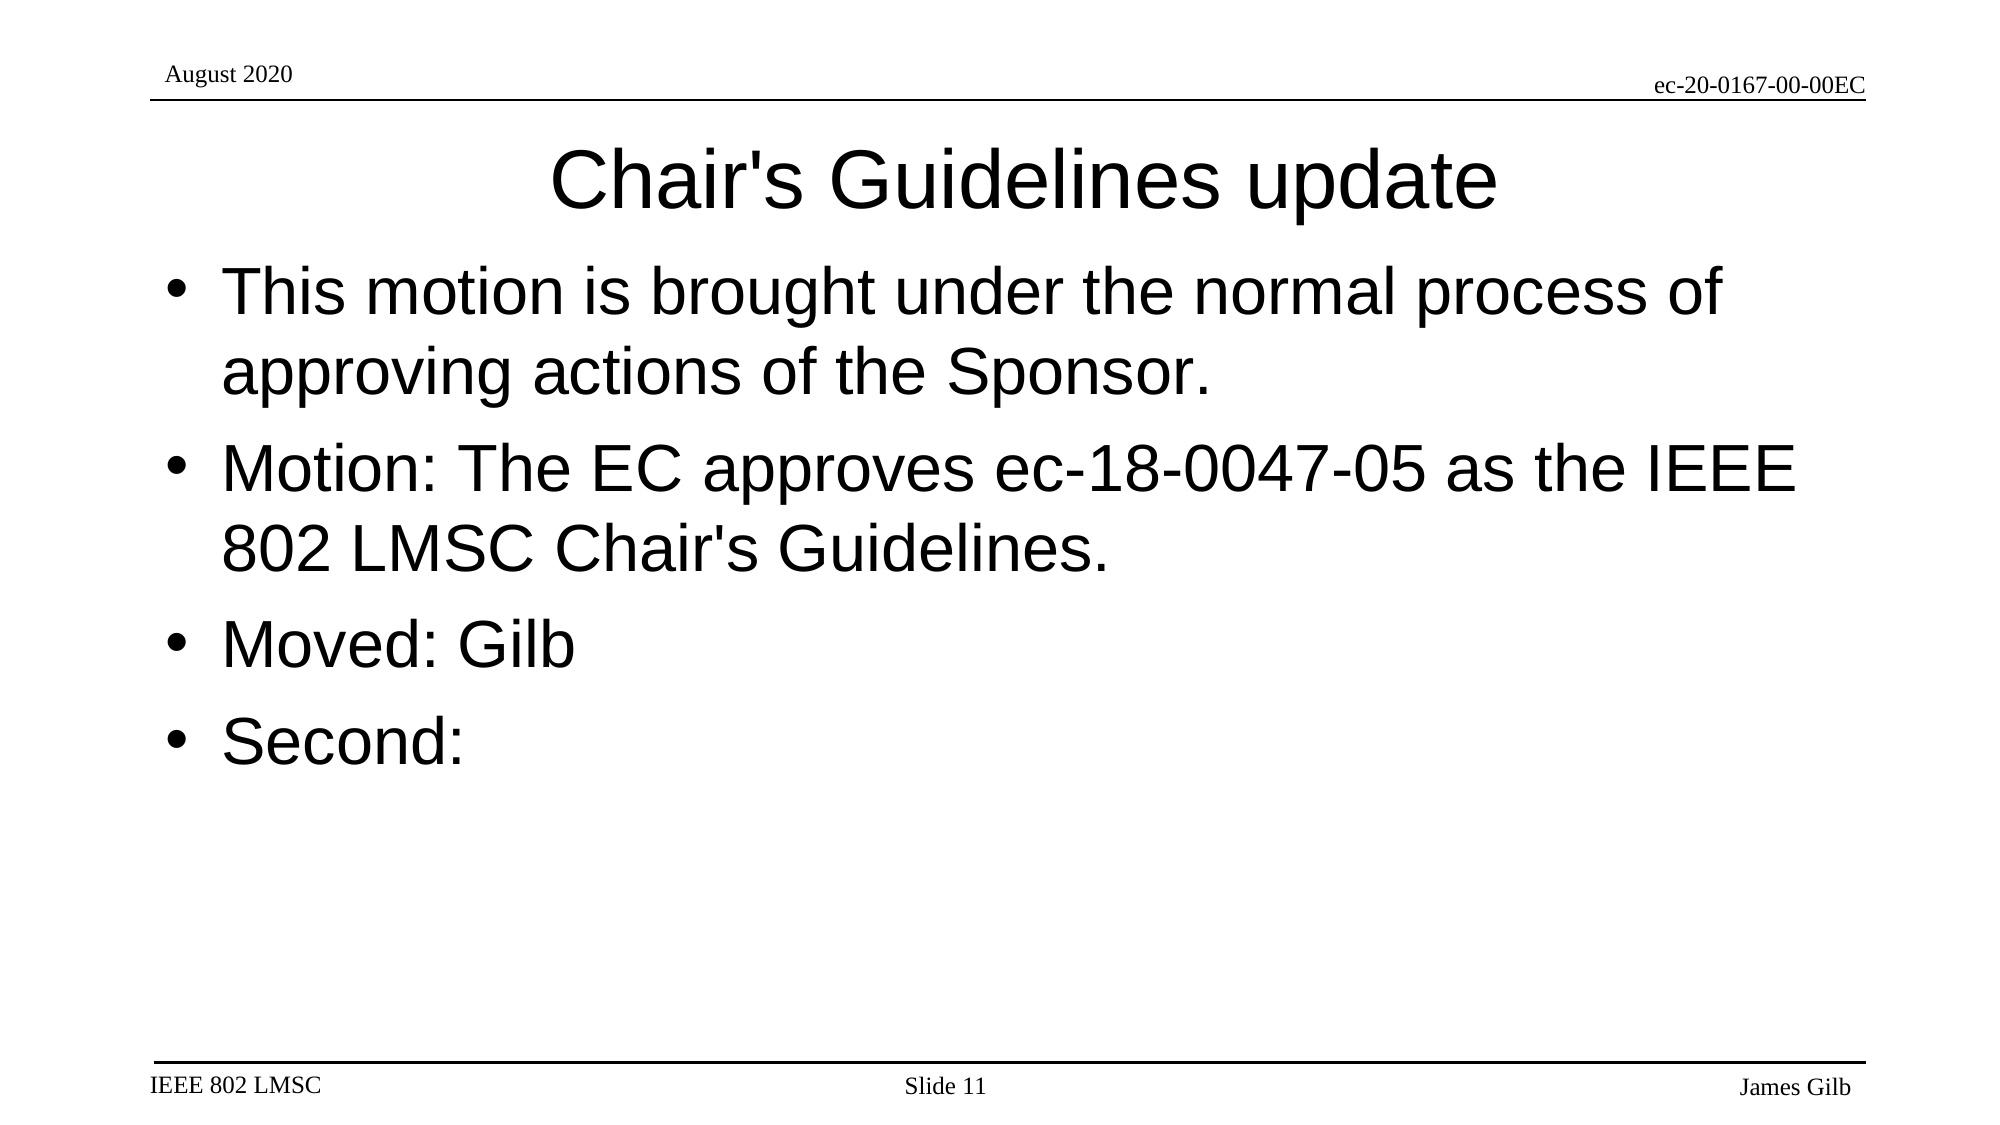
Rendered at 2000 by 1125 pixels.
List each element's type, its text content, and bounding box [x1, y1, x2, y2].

list This motion is brought under the normal process of approving actions of the Sponsor. Motion: The EC approves ec-18-0047-05 as the IEEE 802 LMSC Chair's Guidelines. Moved: Gilb Second: [149, 239, 1900, 1051]
title Chair's Guidelines update [149, 112, 1900, 238]
